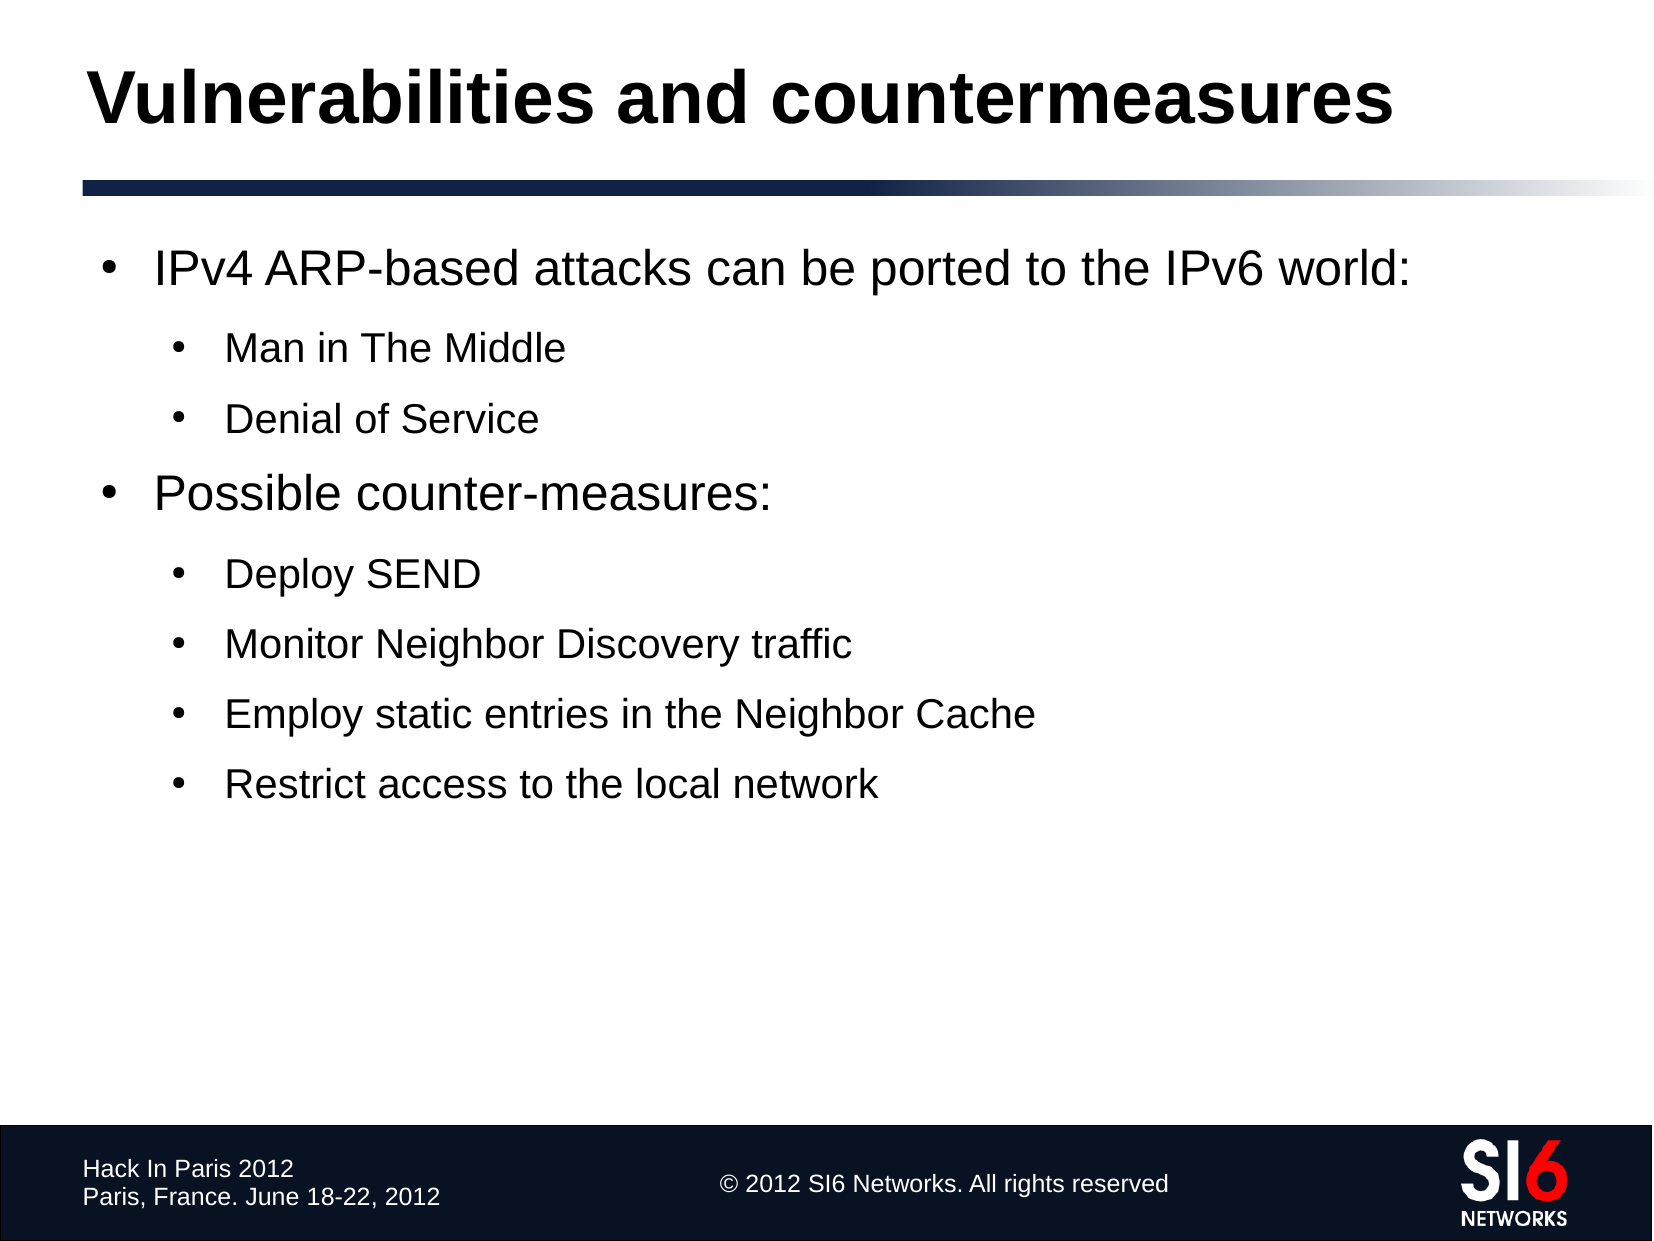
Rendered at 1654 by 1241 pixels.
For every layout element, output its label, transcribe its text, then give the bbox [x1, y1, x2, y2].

title Vulnerabilities and countermeasures [86, 30, 1576, 166]
picture [1461, 1139, 1567, 1226]
list IPv4 ARP-based attacks can be ported to the IPv6 world: Man in The Middle Denial of Service Possible counter-measures: Deploy SEND Monitor Neighbor Discovery traffic Employ static entries in the Neighbor Cache Restrict access to the local network [82, 240, 1571, 1109]
